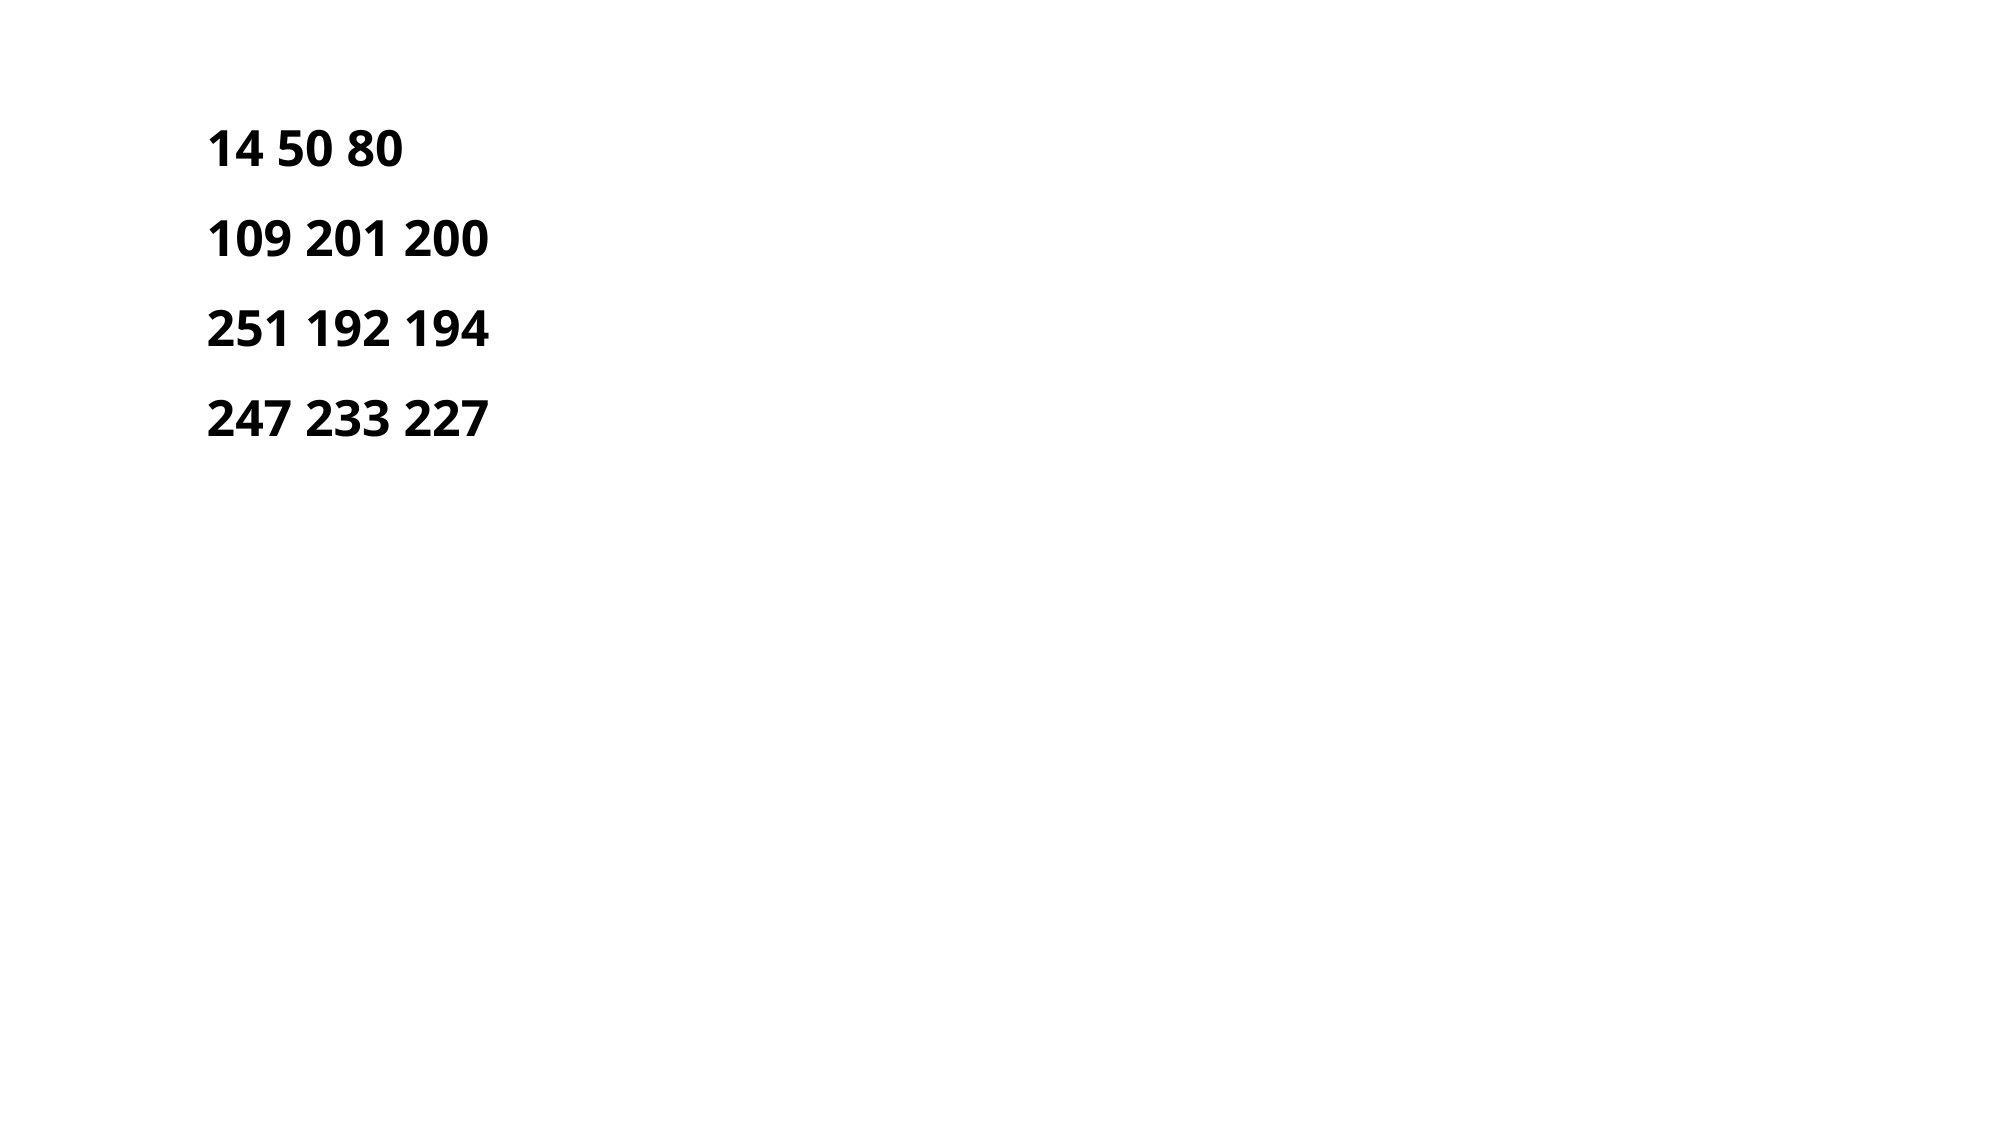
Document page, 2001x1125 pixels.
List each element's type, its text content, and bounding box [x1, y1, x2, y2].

text_box 14 50 80 109 201 200 251 192 194 247 233 227 [191, 78, 1434, 611]
